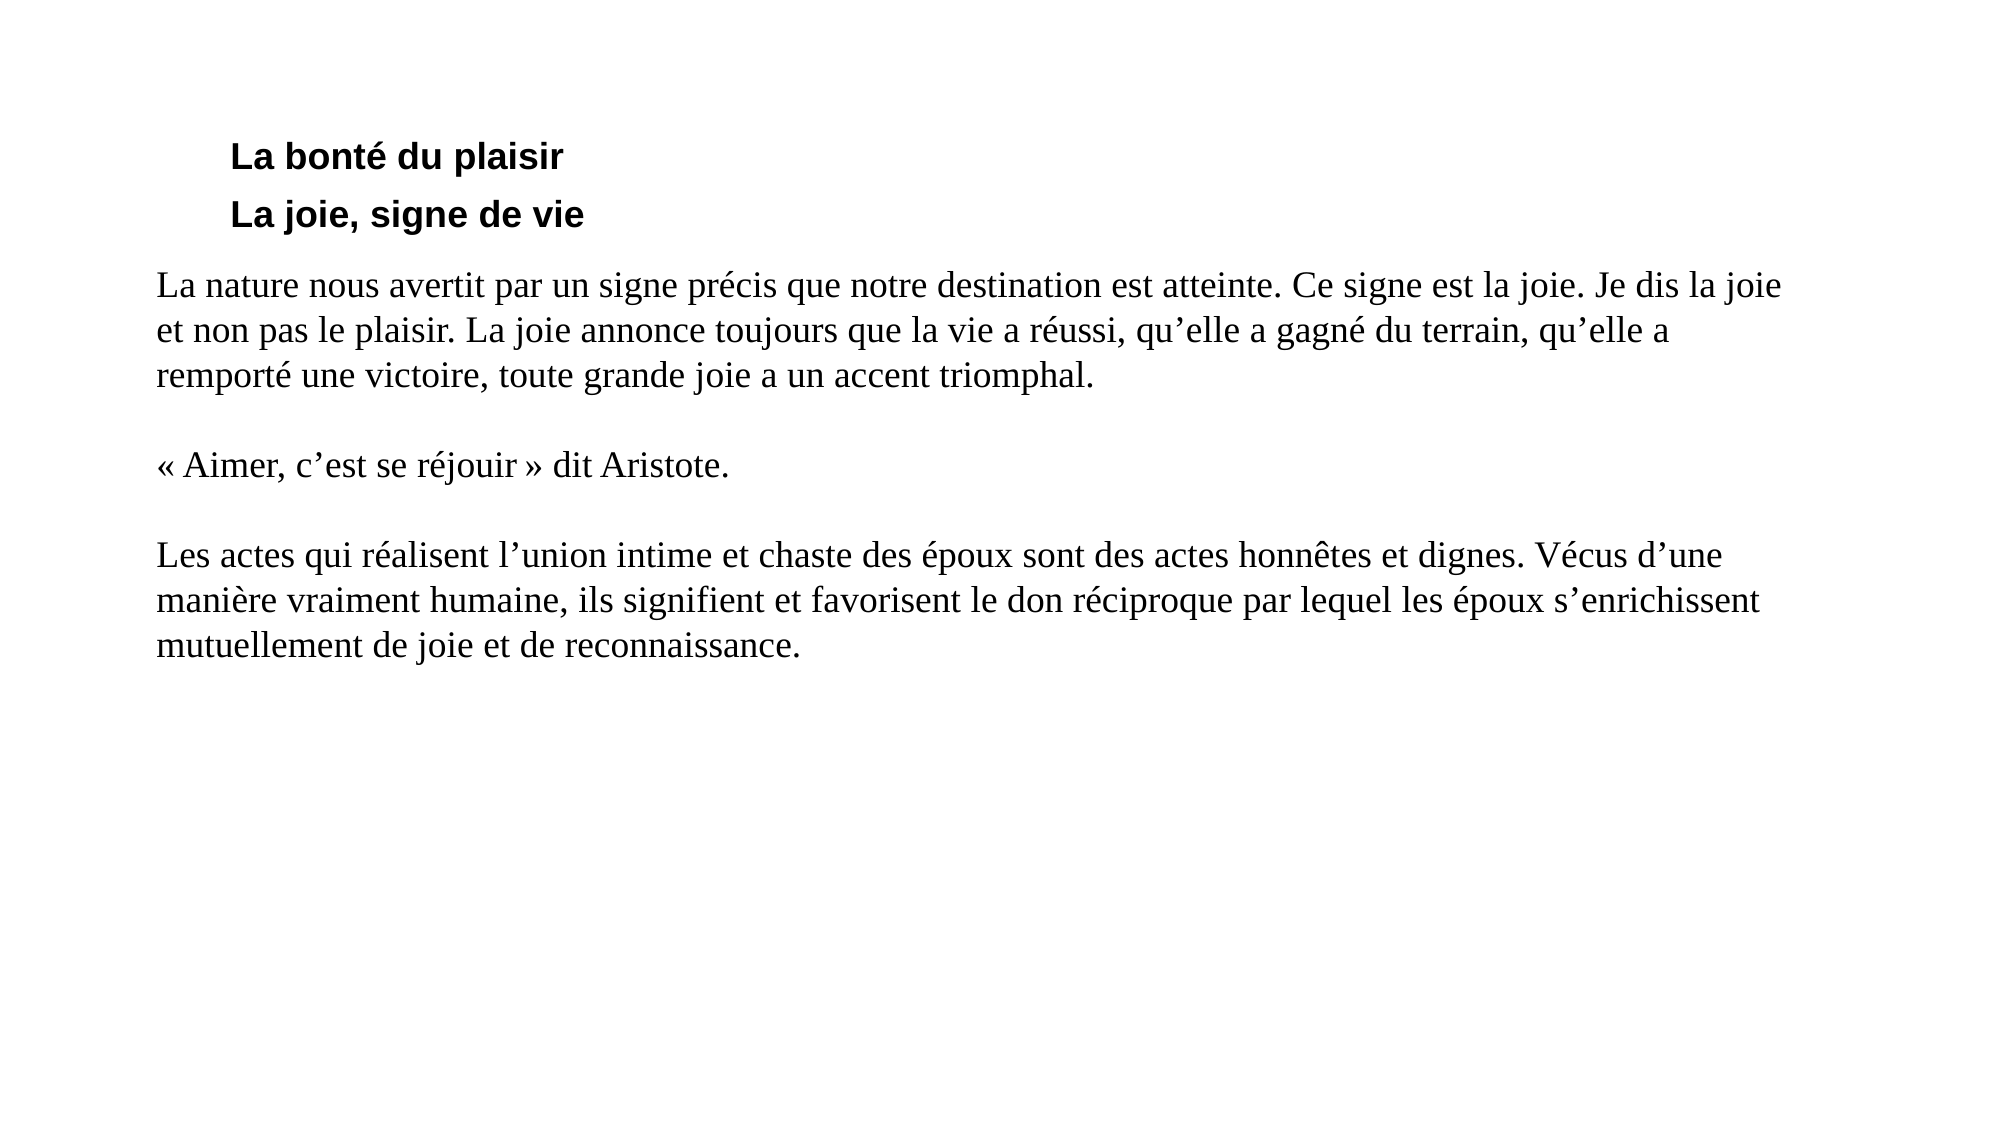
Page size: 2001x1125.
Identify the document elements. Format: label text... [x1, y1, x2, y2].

text_box La bonté du plaisir La joie, signe de vie La nature nous avertit par un signe précis que notre destination est atteinte. Ce signe est la joie. Je dis la joie et non pas le plaisir. La joie annonce toujours que la vie a réussi, qu’elle a gagné du terrain, qu’elle a remporté une victoire, toute grande joie a un accent triomphal. « Aimer, c’est se réjouir » dit Aristote. Les actes qui réalisent l’union intime et chaste des époux sont des actes honnêtes et dignes. Vécus d’une manière vraiment humaine, ils signifient et favorisent le don réciproque par lequel les époux s’enrichissent mutuellement de joie et de reconnaissance. [141, 137, 1823, 796]
